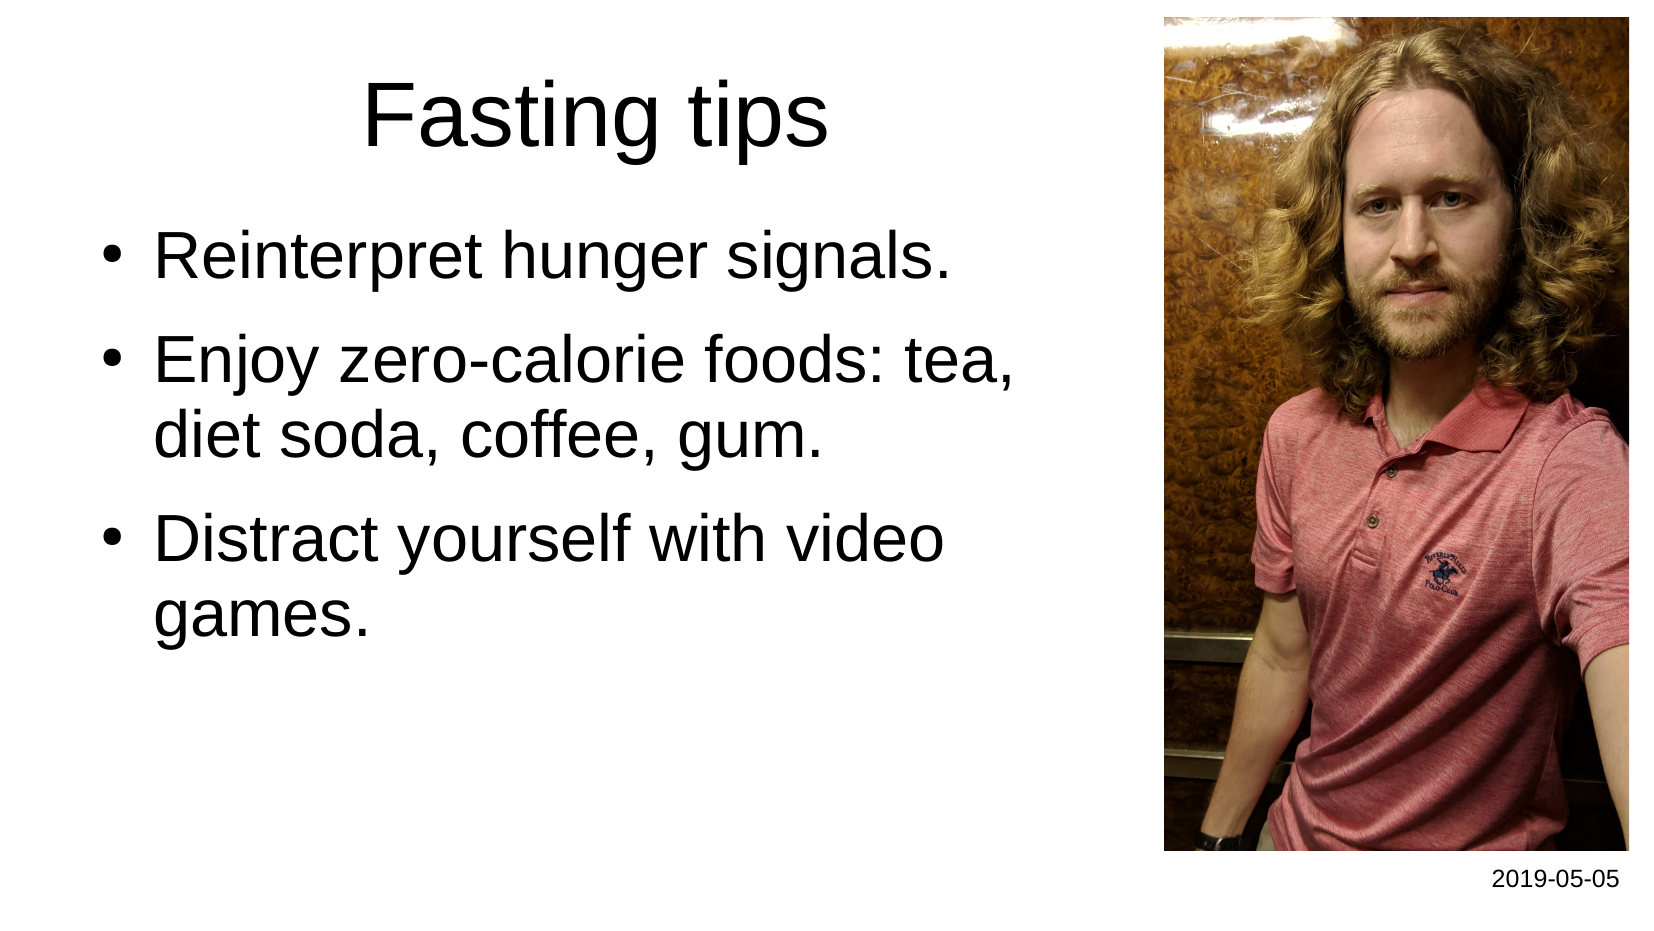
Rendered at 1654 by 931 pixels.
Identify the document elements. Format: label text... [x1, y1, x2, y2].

picture [1164, 17, 1630, 851]
text_box 2019-05-05 [1476, 857, 1636, 901]
title Fasting tips [82, 37, 1111, 193]
list Reinterpret hunger signals. Enjoy zero-calorie foods: tea, diet soda, coffee, gum. Distract yourself with video games. [82, 217, 1126, 758]
